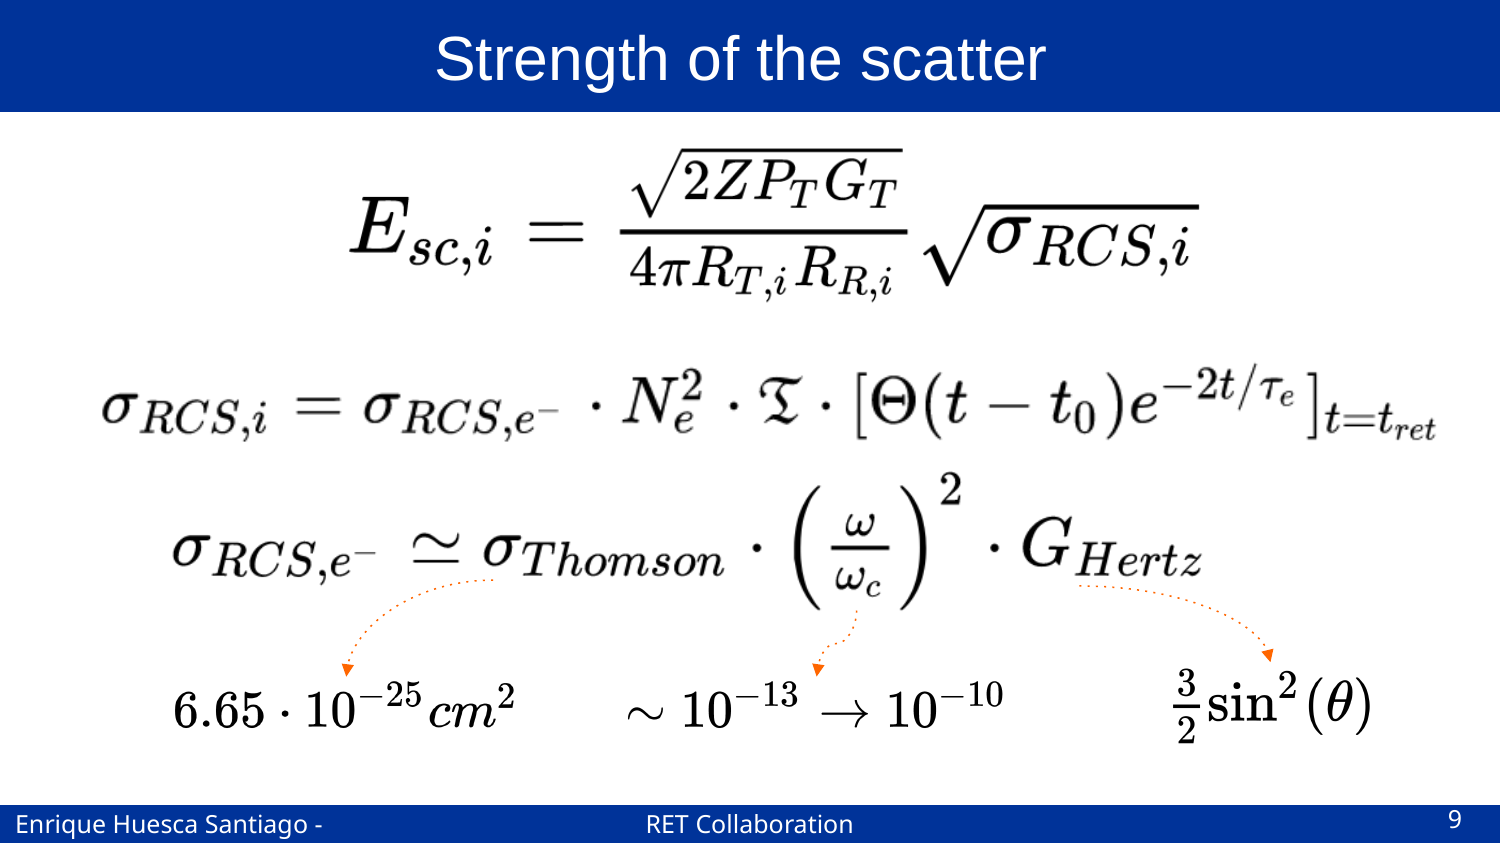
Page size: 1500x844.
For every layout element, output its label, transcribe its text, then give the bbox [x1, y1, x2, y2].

list [56, 121, 1442, 750]
picture [172, 676, 521, 734]
picture [345, 140, 1200, 311]
picture [1166, 662, 1375, 748]
picture [625, 676, 1009, 734]
picture [170, 466, 1210, 615]
title Strength of the scatter [51, 8, 1449, 103]
picture [101, 359, 1448, 447]
slide_number <number> [1387, 788, 1478, 844]
